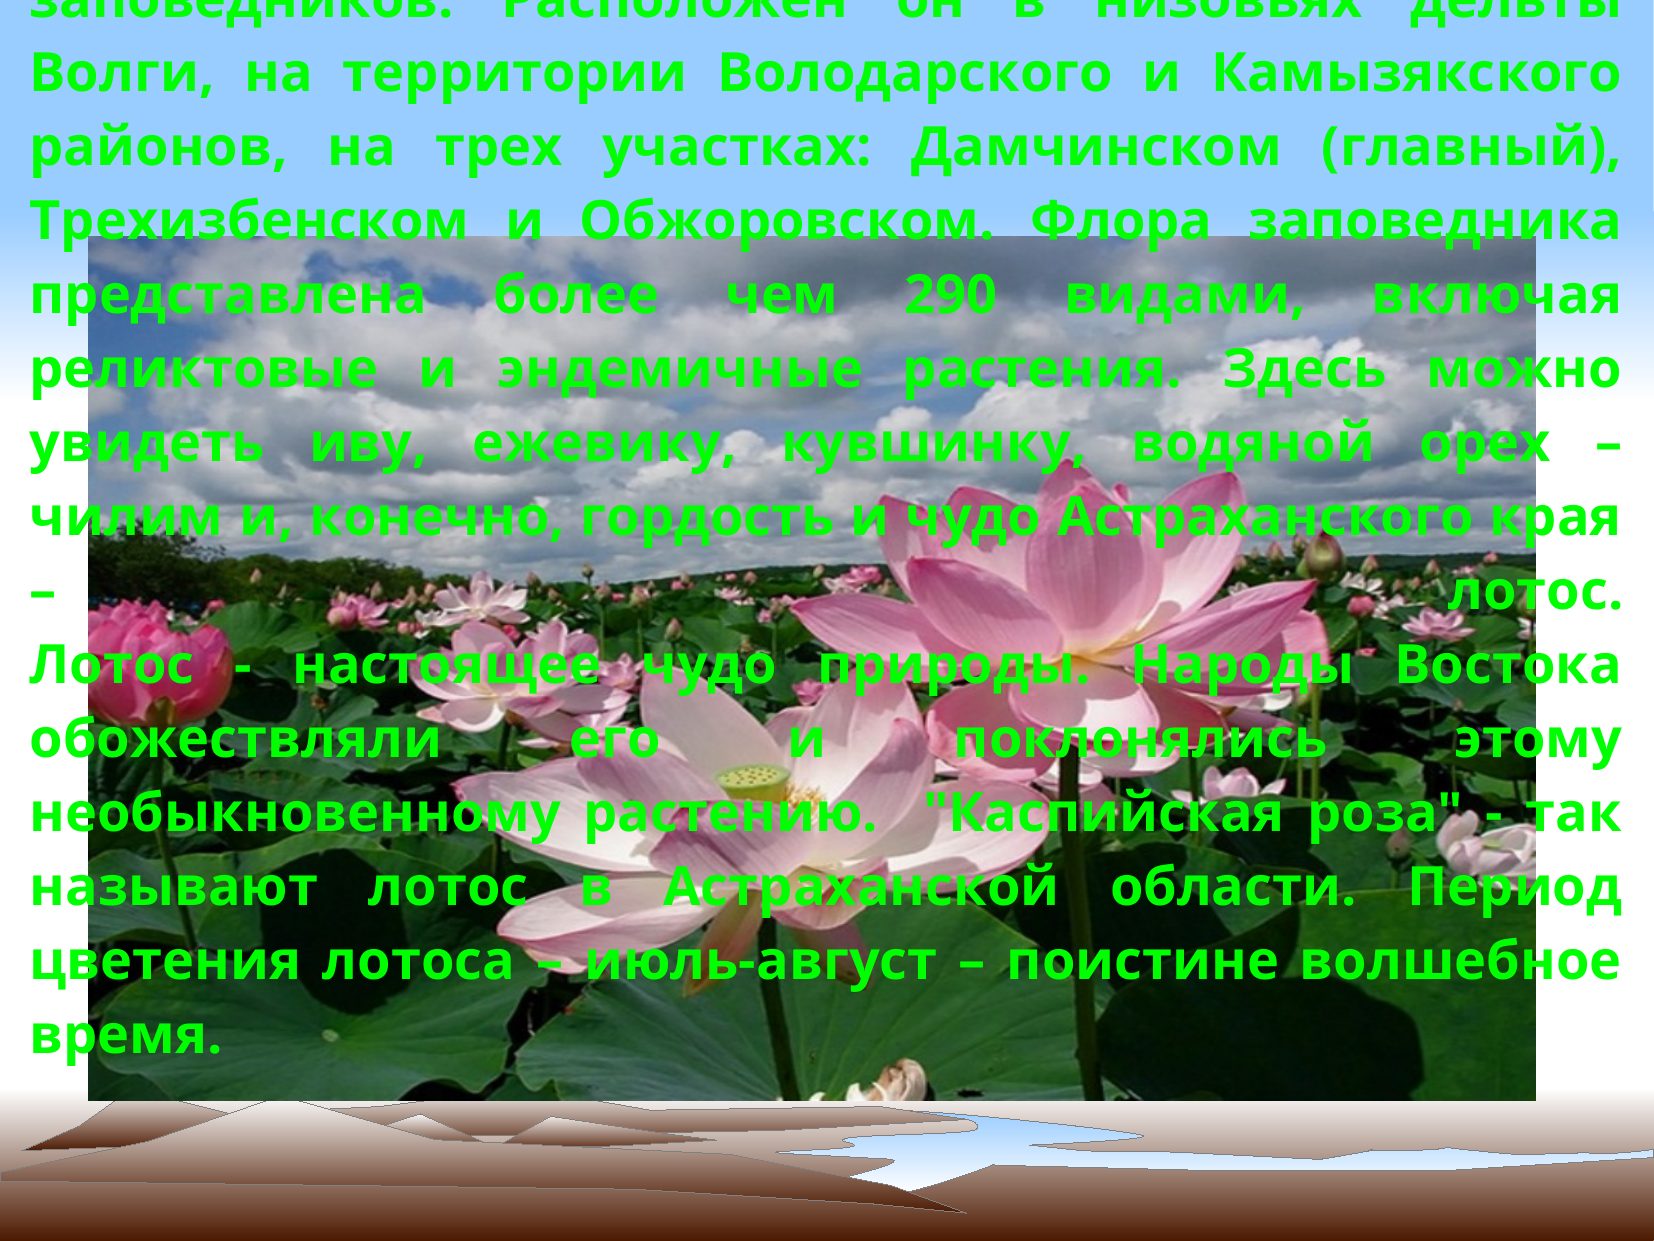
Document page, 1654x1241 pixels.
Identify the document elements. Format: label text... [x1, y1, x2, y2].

title Астраханский государственный природный биосферный заповедник Был создан в 1919 году. Это один из первых советских заповедников. Расположен он в низовьях дельты Волги, на территории Володарского и Камызякского районов, на трех участках: Дамчинском (главный), Трехизбенском и Обжоровском. Флора заповедника представлена более чем 290 видами, включая реликтовые и эндемичные растения. Здесь можно увидеть иву, ежевику, кувшинку, водяной орех – чилим и, конечно, гордость и чудо Астраханского края – лотос. Лотос - настоящее чудо природы. Народы Востока обожествляли его и поклонялись этому необыкновенному растению. "Каспийская роза" - так называют лотос в Астраханской области. Период цветения лотоса – июль-август – поистине волшебное время. [29, 11, 1625, 796]
picture [88, 796, 1536, 1101]
picture [961, 796, 972, 810]
picture [141, 809, 153, 825]
